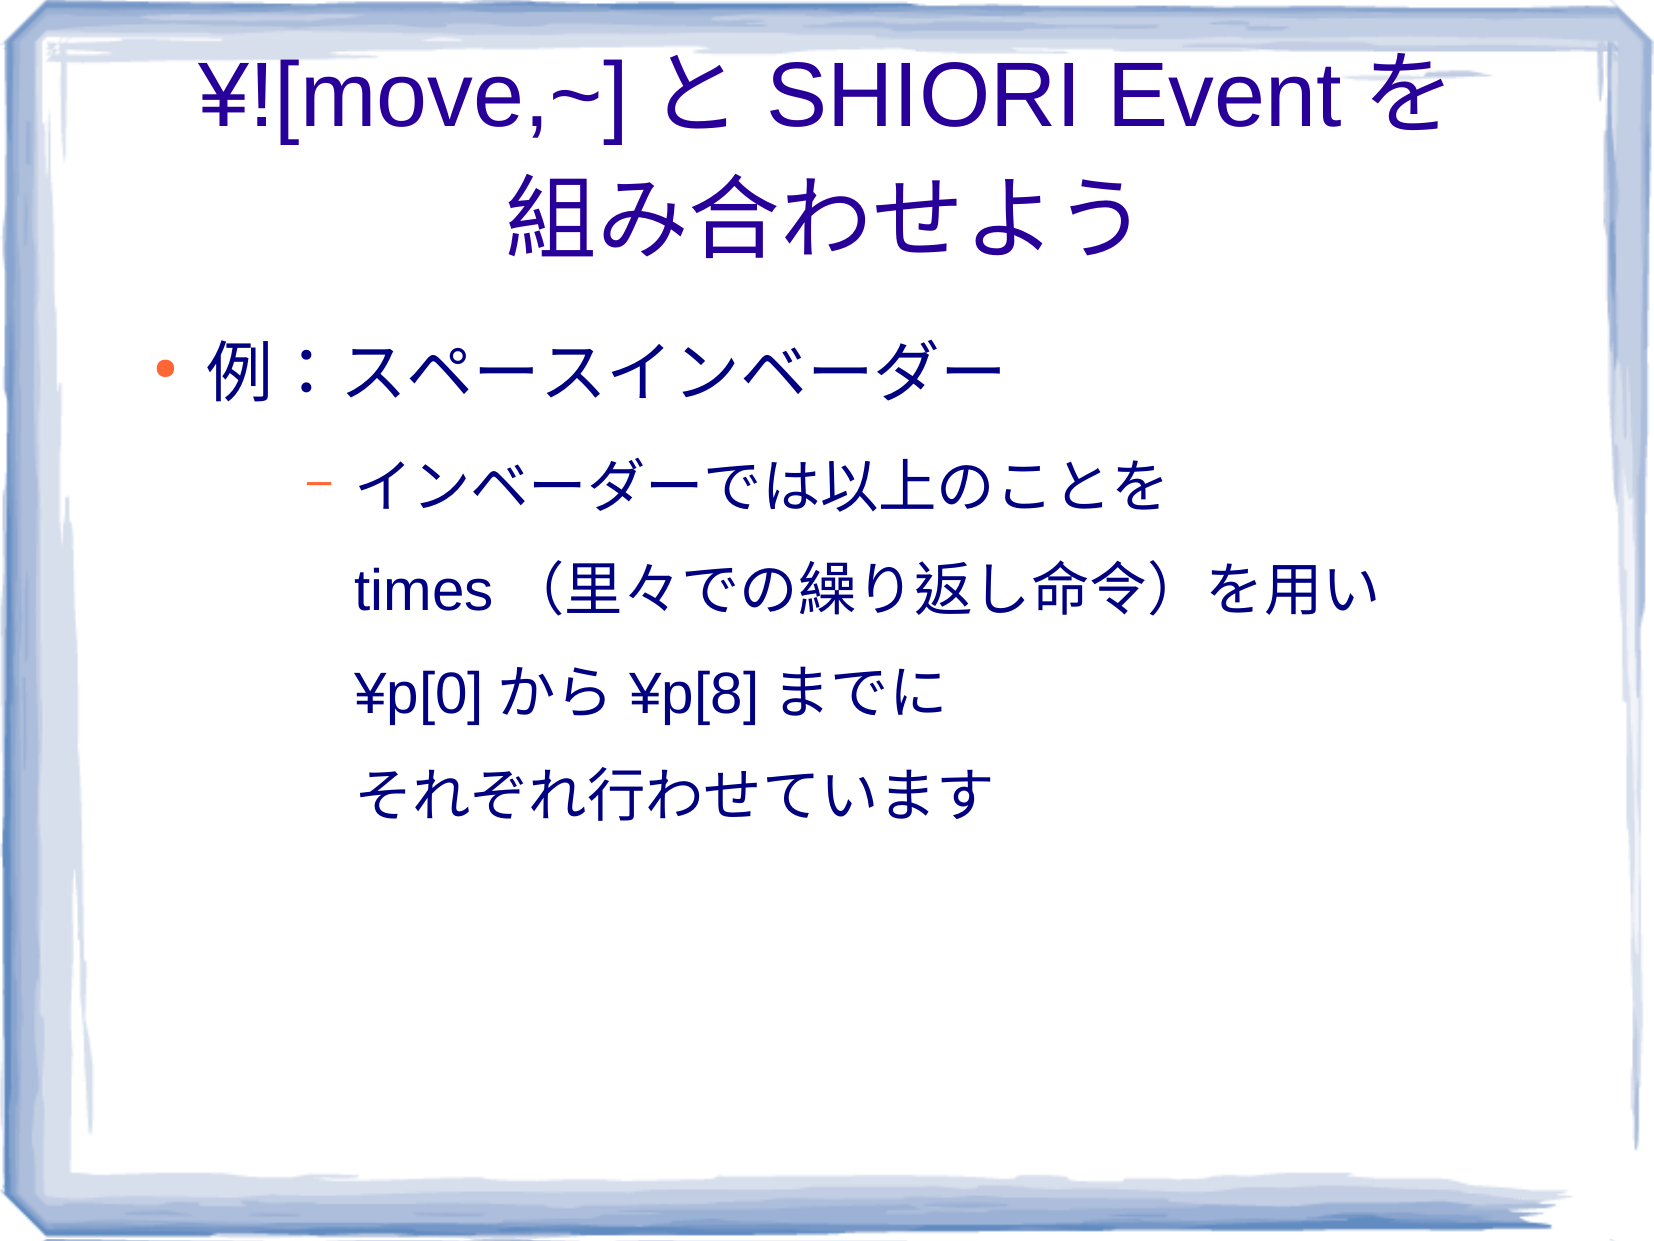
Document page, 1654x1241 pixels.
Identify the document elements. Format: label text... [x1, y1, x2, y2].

picture [0, 0, 1654, 1241]
title ¥![move,~]とSHIORI Eventを 組み合わせよう [82, 30, 1571, 276]
list 例：スペースインベーダー インベーダーでは以上のことを times（里々での繰り返し命令）を用い ¥p[0]から¥p[8]までに それぞれ行わせています [118, 324, 1571, 1144]
